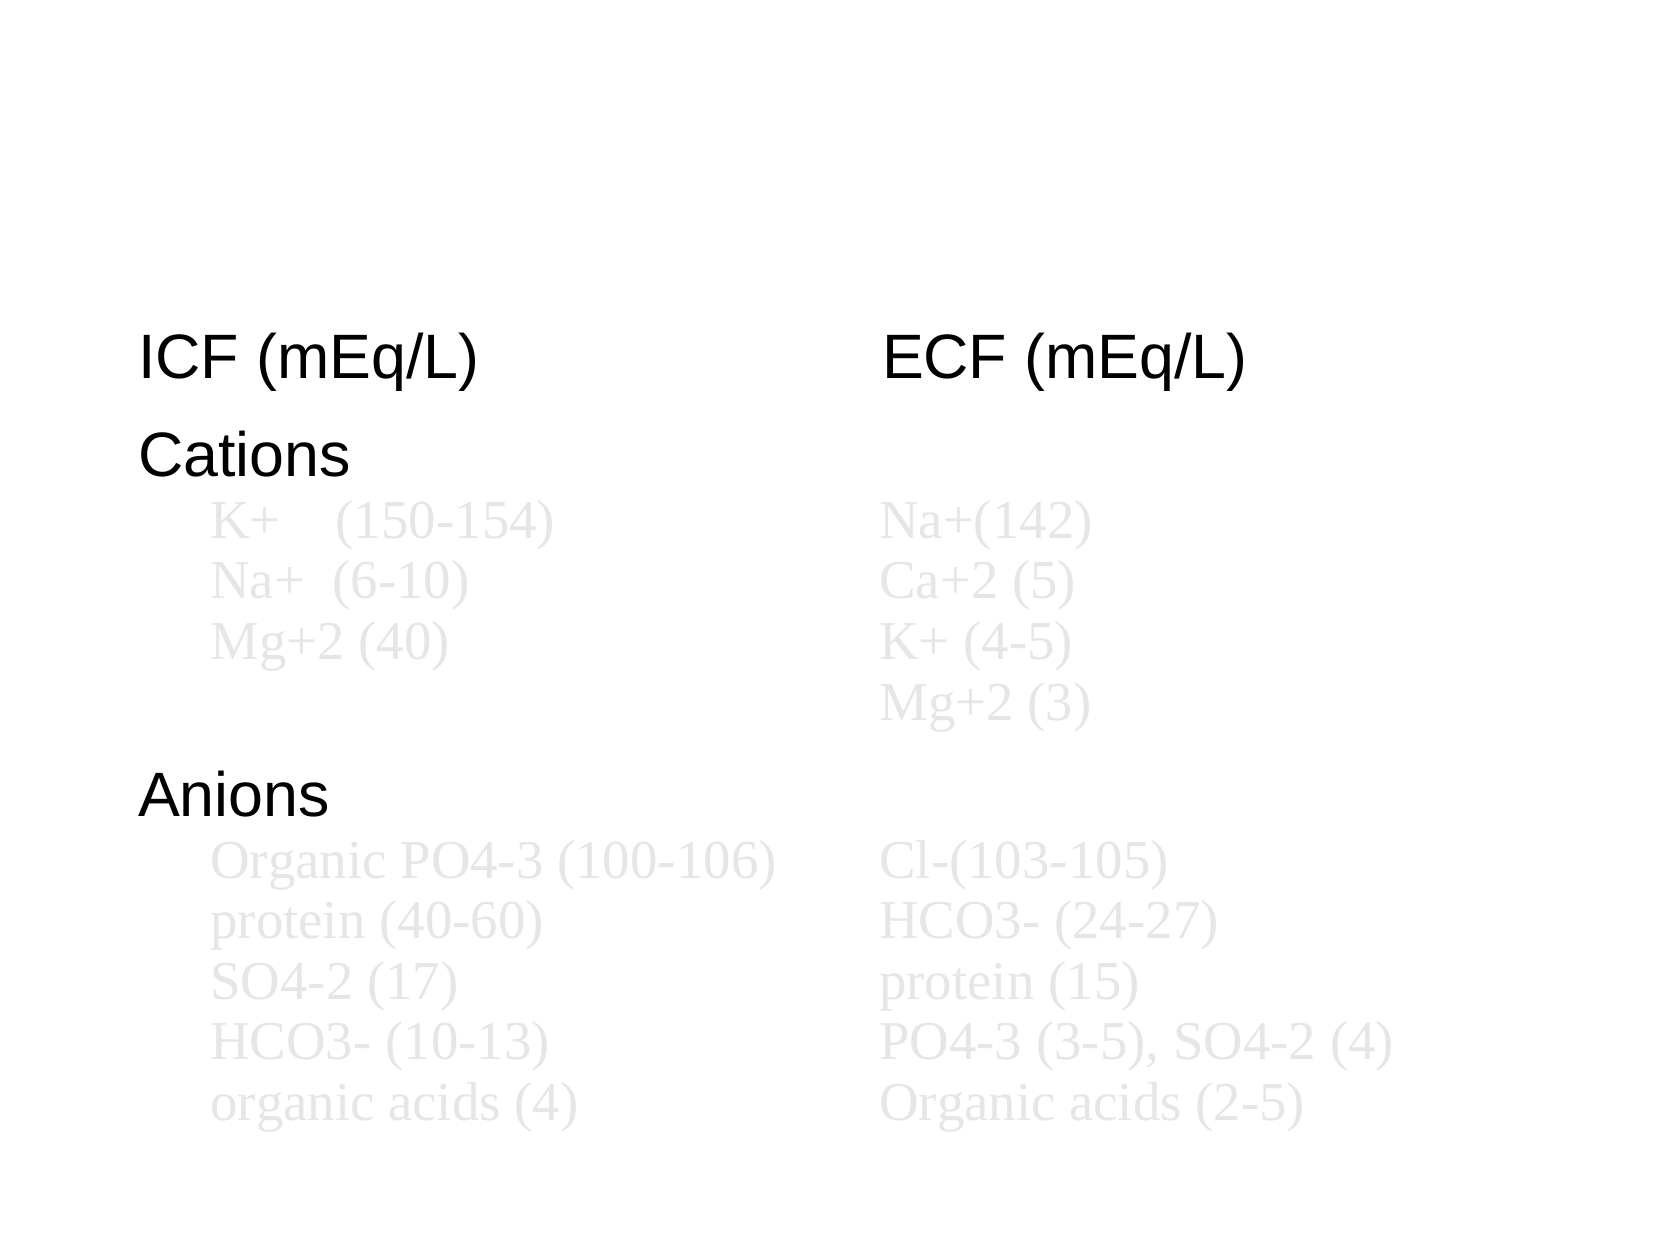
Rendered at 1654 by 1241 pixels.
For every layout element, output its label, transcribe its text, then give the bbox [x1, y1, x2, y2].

list ICF (mEq/L) ECF (mEq/L) Cations K+ (150-154) Na+(142) Na+ (6-10) Ca+2 (5) Mg+2 (40) K+ (4-5) Mg+2 (3) Anions Organic PO4-3 (100-106) Cl-(103-105) protein (40-60) HCO3- (24-27) SO4-2 (17) protein (15) HCO3- (10-13) PO4-3 (3-5), SO4-2 (4) organic acids (4) Organic acids (2-5) [121, 322, 1561, 1134]
